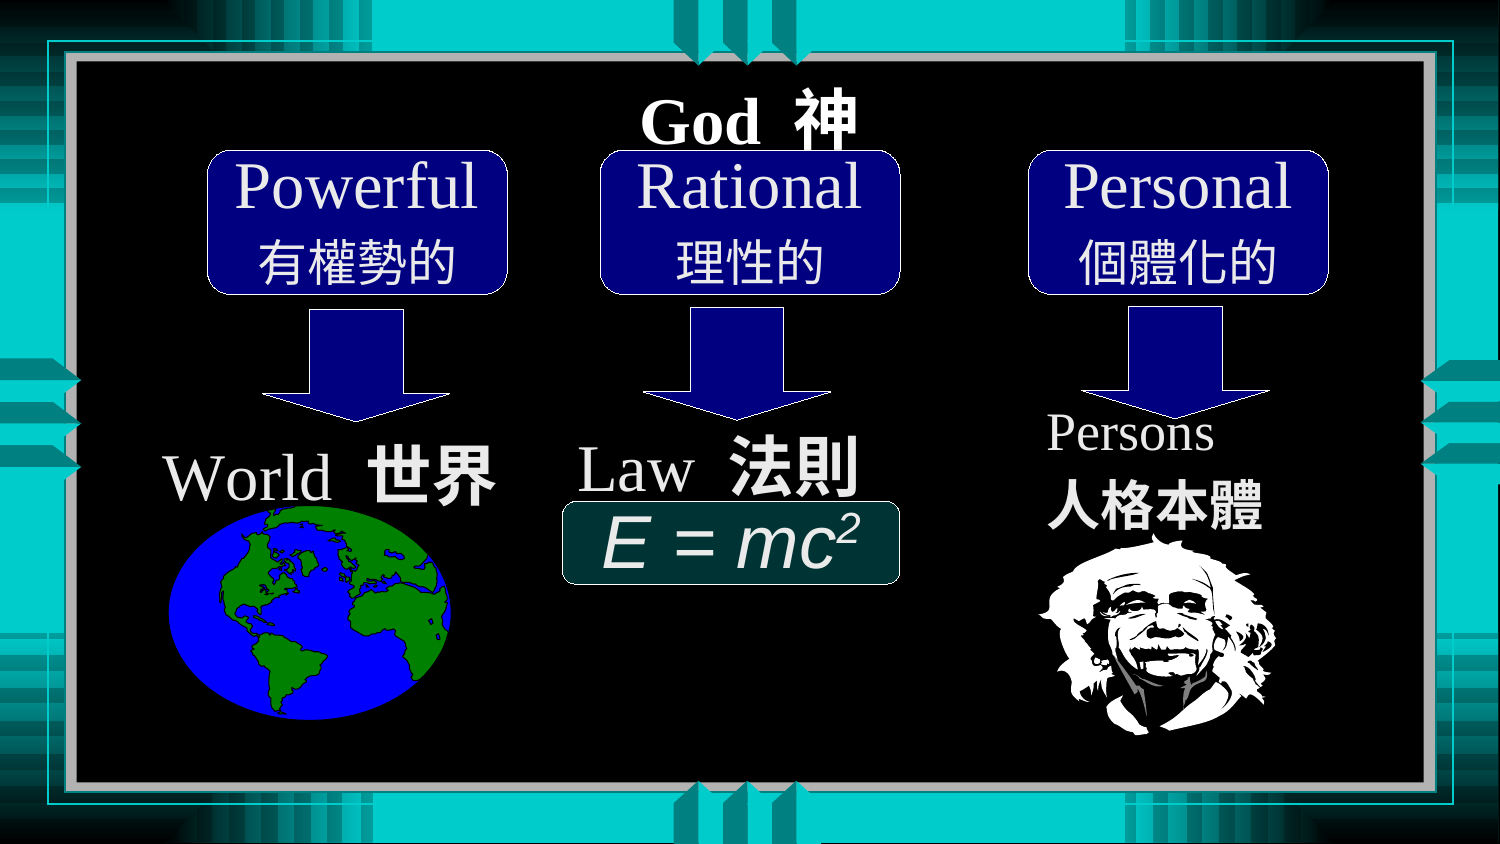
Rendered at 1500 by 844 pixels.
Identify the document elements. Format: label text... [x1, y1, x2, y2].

text_box World 世界 [148, 415, 547, 595]
text_box Personal 個體化的 [1028, 150, 1329, 295]
text_box Law 法則 [562, 407, 919, 601]
text_box E = mc2 [562, 501, 900, 585]
text_box Powerful 有權勢的 [207, 150, 508, 295]
title God 神 [112, 59, 1388, 200]
text_box [643, 307, 831, 421]
text_box [1081, 306, 1270, 419]
chart [167, 595, 453, 722]
text_box Rational 理性的 [600, 150, 901, 295]
chart [1034, 530, 1278, 742]
text_box Persons 人格本體 [1031, 394, 1500, 663]
text_box [262, 309, 450, 422]
